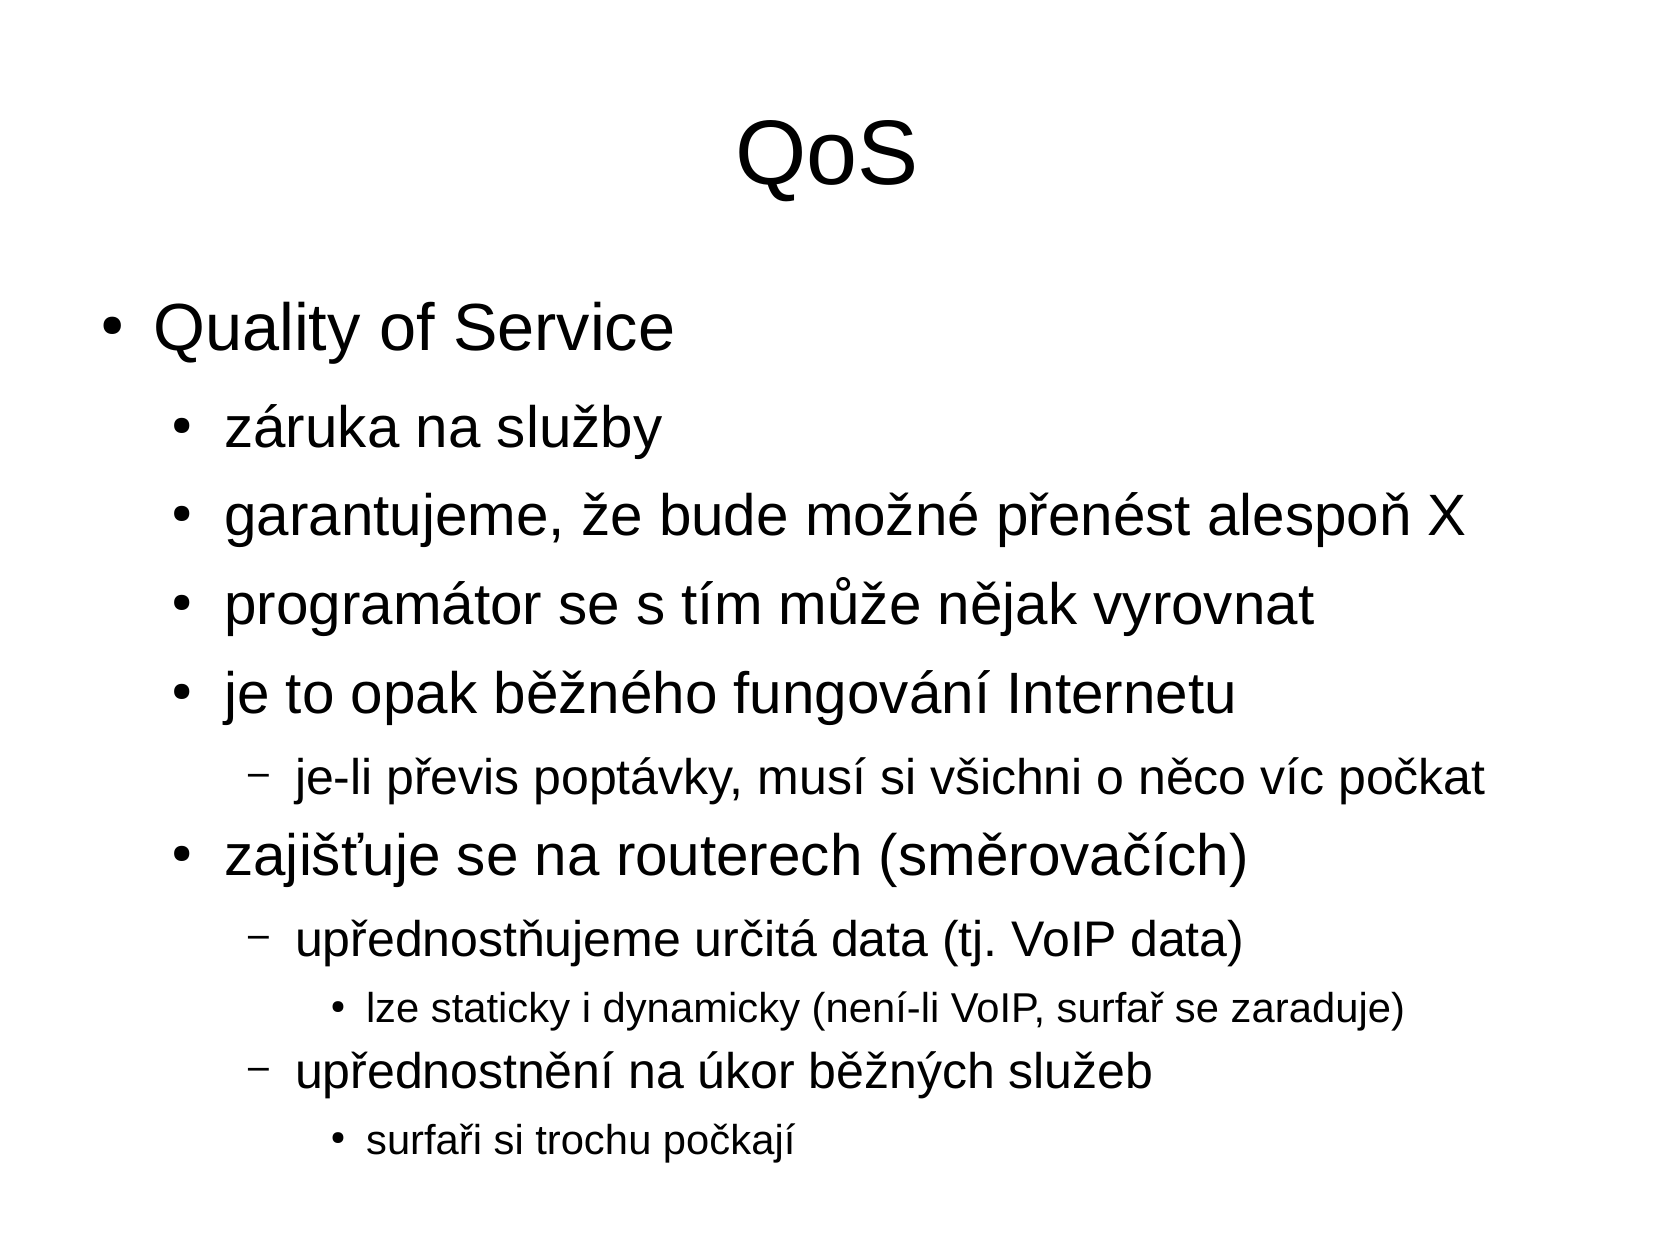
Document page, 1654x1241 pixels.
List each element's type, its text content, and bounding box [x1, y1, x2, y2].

list Quality of Service záruka na služby garantujeme, že bude možné přenést alespoň X programátor se s tím může nějak vyrovnat je to opak běžného fungování Internetu je-li převis poptávky, musí si všichni o něco víc počkat zajišťuje se na routerech (směrovačích) upřednostňujeme určitá data (tj. VoIP data) lze staticky i dynamicky (není-li VoIP, surfař se zaraduje) upřednostnění na úkor běžných služeb surfaři si trochu počkají [82, 290, 1571, 1182]
title QoS [82, 49, 1571, 257]
